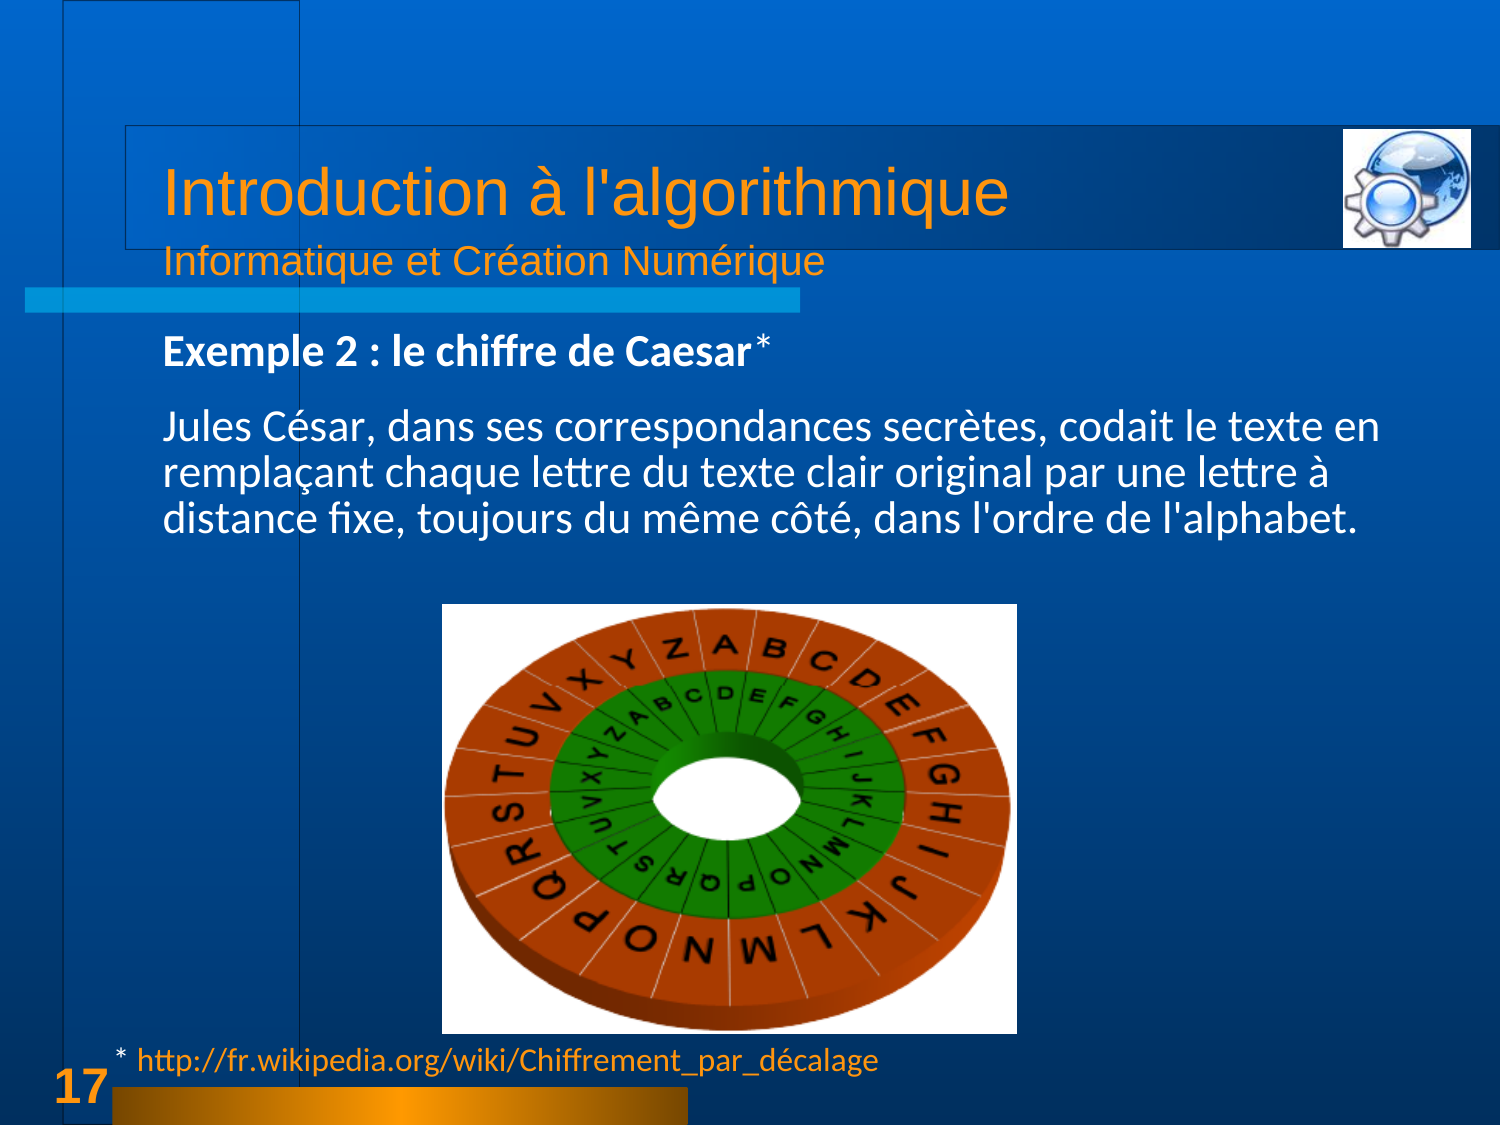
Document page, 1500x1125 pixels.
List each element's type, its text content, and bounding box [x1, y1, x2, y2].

text_box * http://fr.wikipedia.org/wiki/Chiffrement_par_décalage [98, 1039, 1152, 1095]
picture [1343, 129, 1471, 248]
picture [442, 604, 1017, 1034]
text_box Exemple 2 : le chiffre de Caesar* Jules César, dans ses correspondances secrètes, codait le texte en remplaçant chaque lettre du texte clair original par une lettre à distance fixe, toujours du même côté, dans l'ordre de l'alphabet. [147, 324, 1418, 614]
